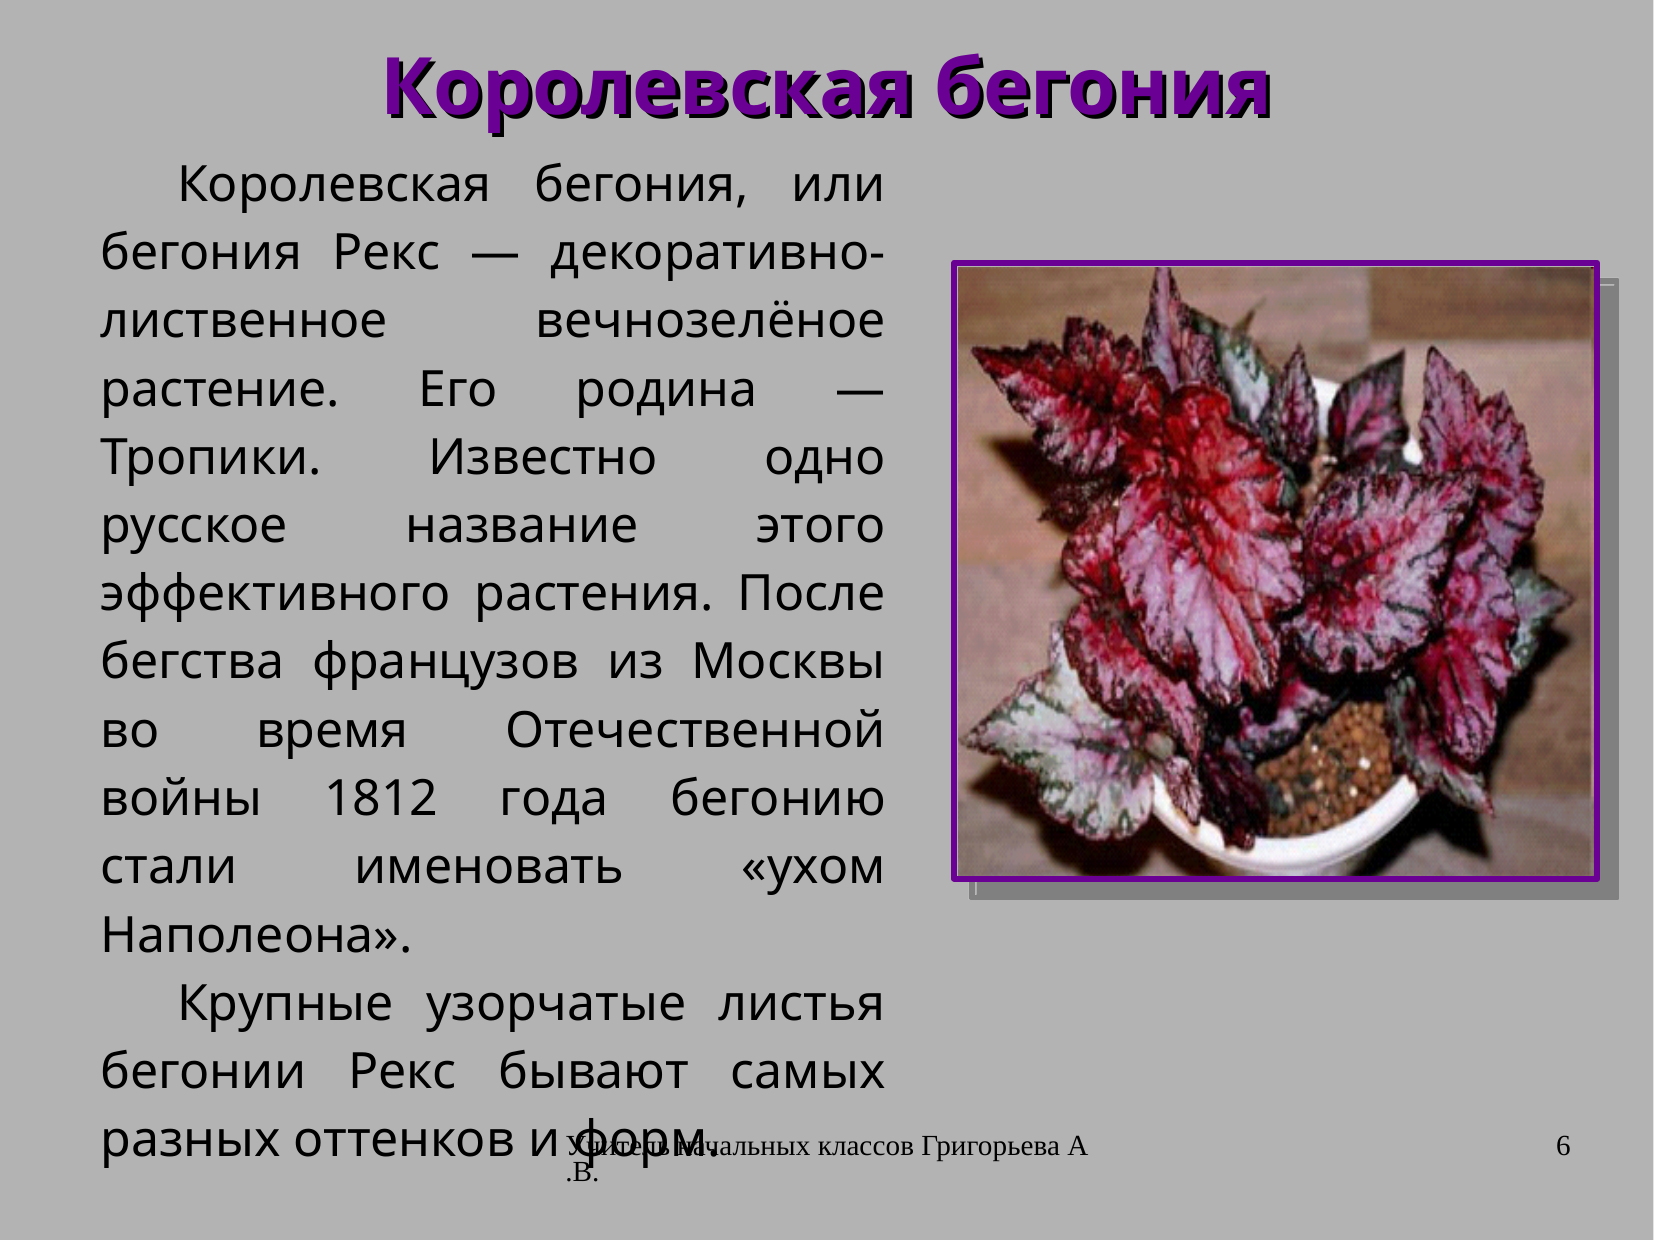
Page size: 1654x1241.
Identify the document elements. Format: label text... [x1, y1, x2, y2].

title Королевская бегония [82, 36, 1571, 132]
list Королевская бегония, или бегония Рекс — декоративно-лиственное вечнозелёное растение. Его родина — Тропики. Известно одно русское название этого эффективного растения. После бегства французов из Москвы во время Отечественной войны 1812 года бегонию стали именовать «ухом Наполеона». Крупные узорчатые листья бегонии Рекс бывают самых разных оттенков и форм. [29, 147, 886, 1152]
picture [957, 265, 1595, 876]
